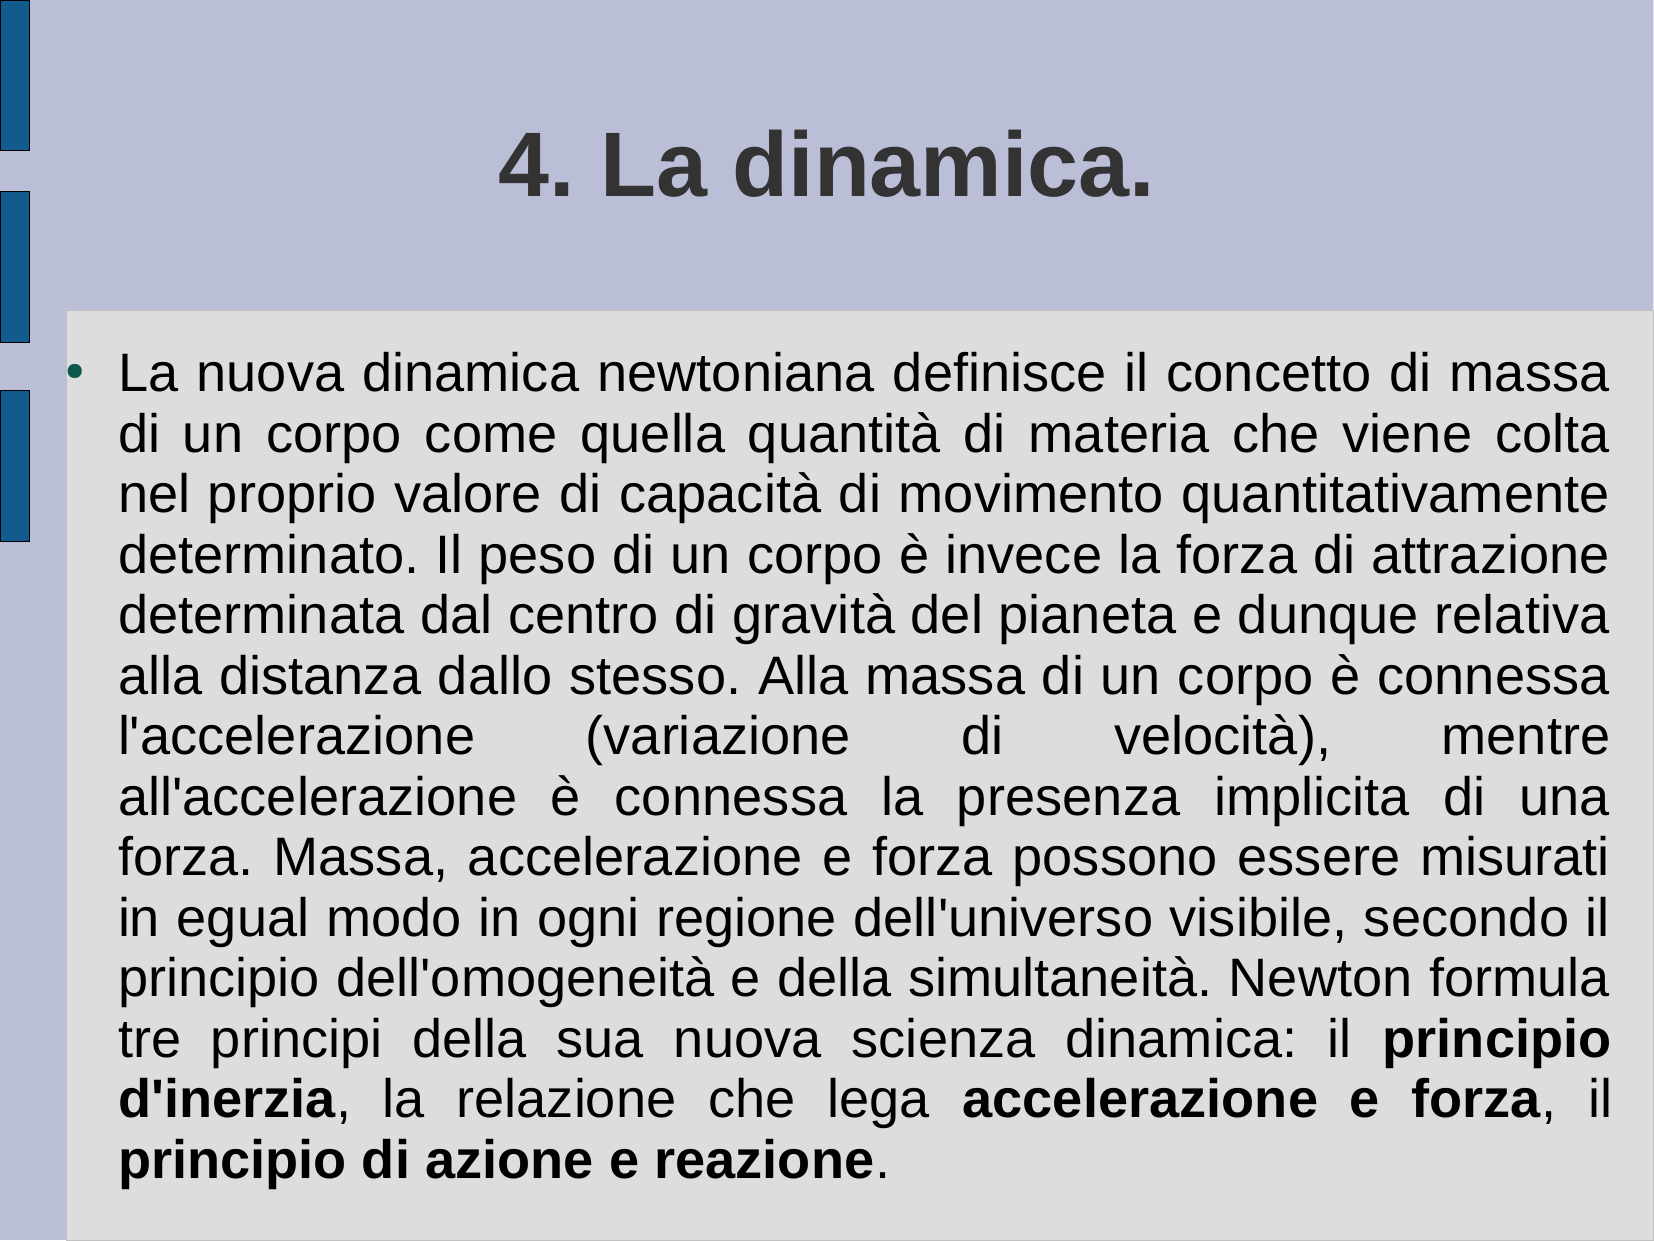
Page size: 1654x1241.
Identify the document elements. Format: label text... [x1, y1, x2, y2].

list La nuova dinamica newtoniana definisce il concetto di massa di un corpo come quella quantità di materia che viene colta nel proprio valore di capacità di movimento quantitativamente determinato. Il peso di un corpo è invece la forza di attrazione determinata dal centro di gravità del pianeta e dunque relativa alla distanza dallo stesso. Alla massa di un corpo è connessa l'accelerazione (variazione di velocità), mentre all'accelerazione è connessa la presenza implicita di una forza. Massa, accelerazione e forza possono essere misurati in egual modo in ogni regione dell'universo visibile, secondo il principio dell'omogeneità e della simultaneità. Newton formula tre principi della sua nuova scienza dinamica: il principio d'inerzia, la relazione che lega accelerazione e forza, il principio di azione e reazione. [47, 342, 1613, 1196]
title 4. La dinamica. [121, 61, 1534, 269]
